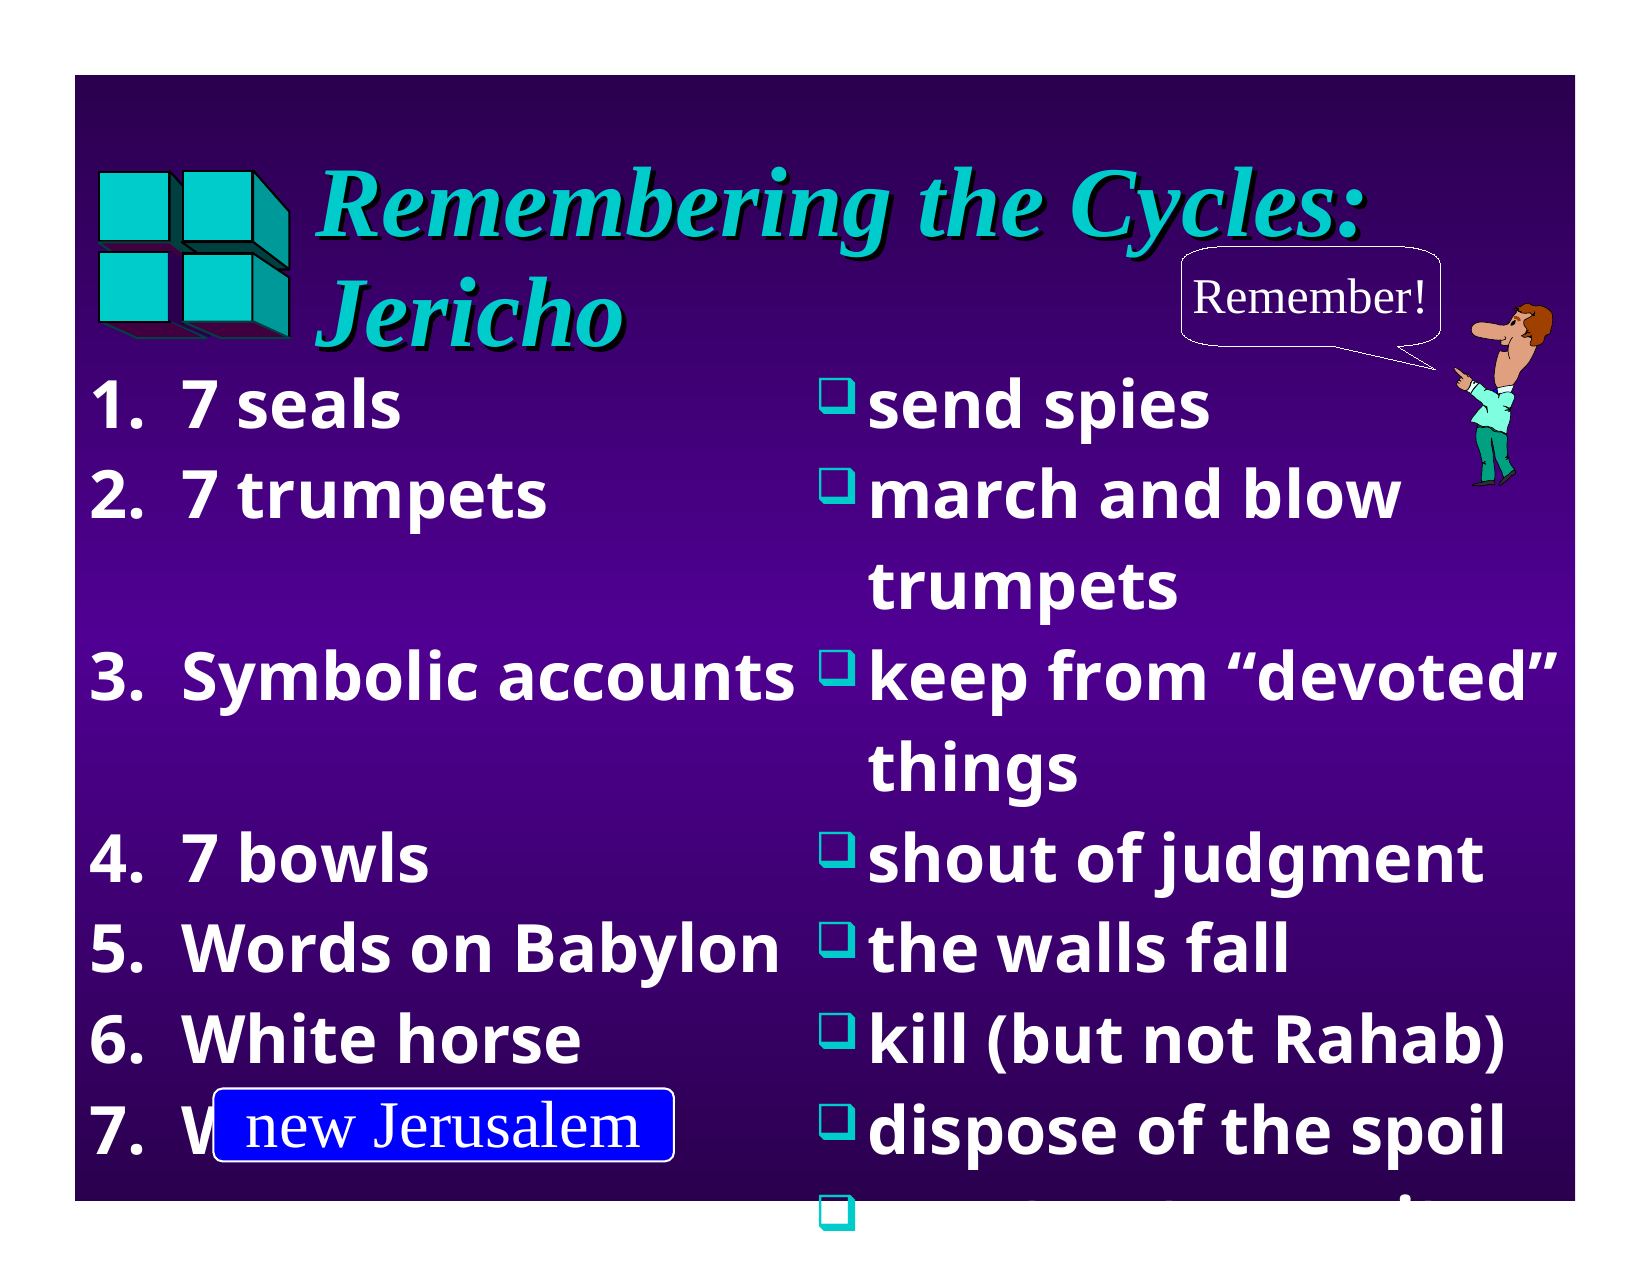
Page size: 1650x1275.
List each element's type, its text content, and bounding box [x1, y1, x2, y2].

list send spies march and blow trumpets keep from “devoted” things shout of judgment the walls fall kill (but not Rahab) dispose of the spoil construct new city [800, 349, 1575, 1275]
text_box Remember! [1181, 246, 1441, 370]
list 1. 7 seals 2. 7 trumpets 3. Symbolic accounts 4. 7 bowls 5. Words on Babylon 6. White horse 7. White throne [75, 349, 852, 1220]
text_box new Jerusalem [213, 1088, 674, 1162]
title Remembering the Cycles: Jericho [299, 120, 1463, 349]
picture [1450, 299, 1557, 491]
